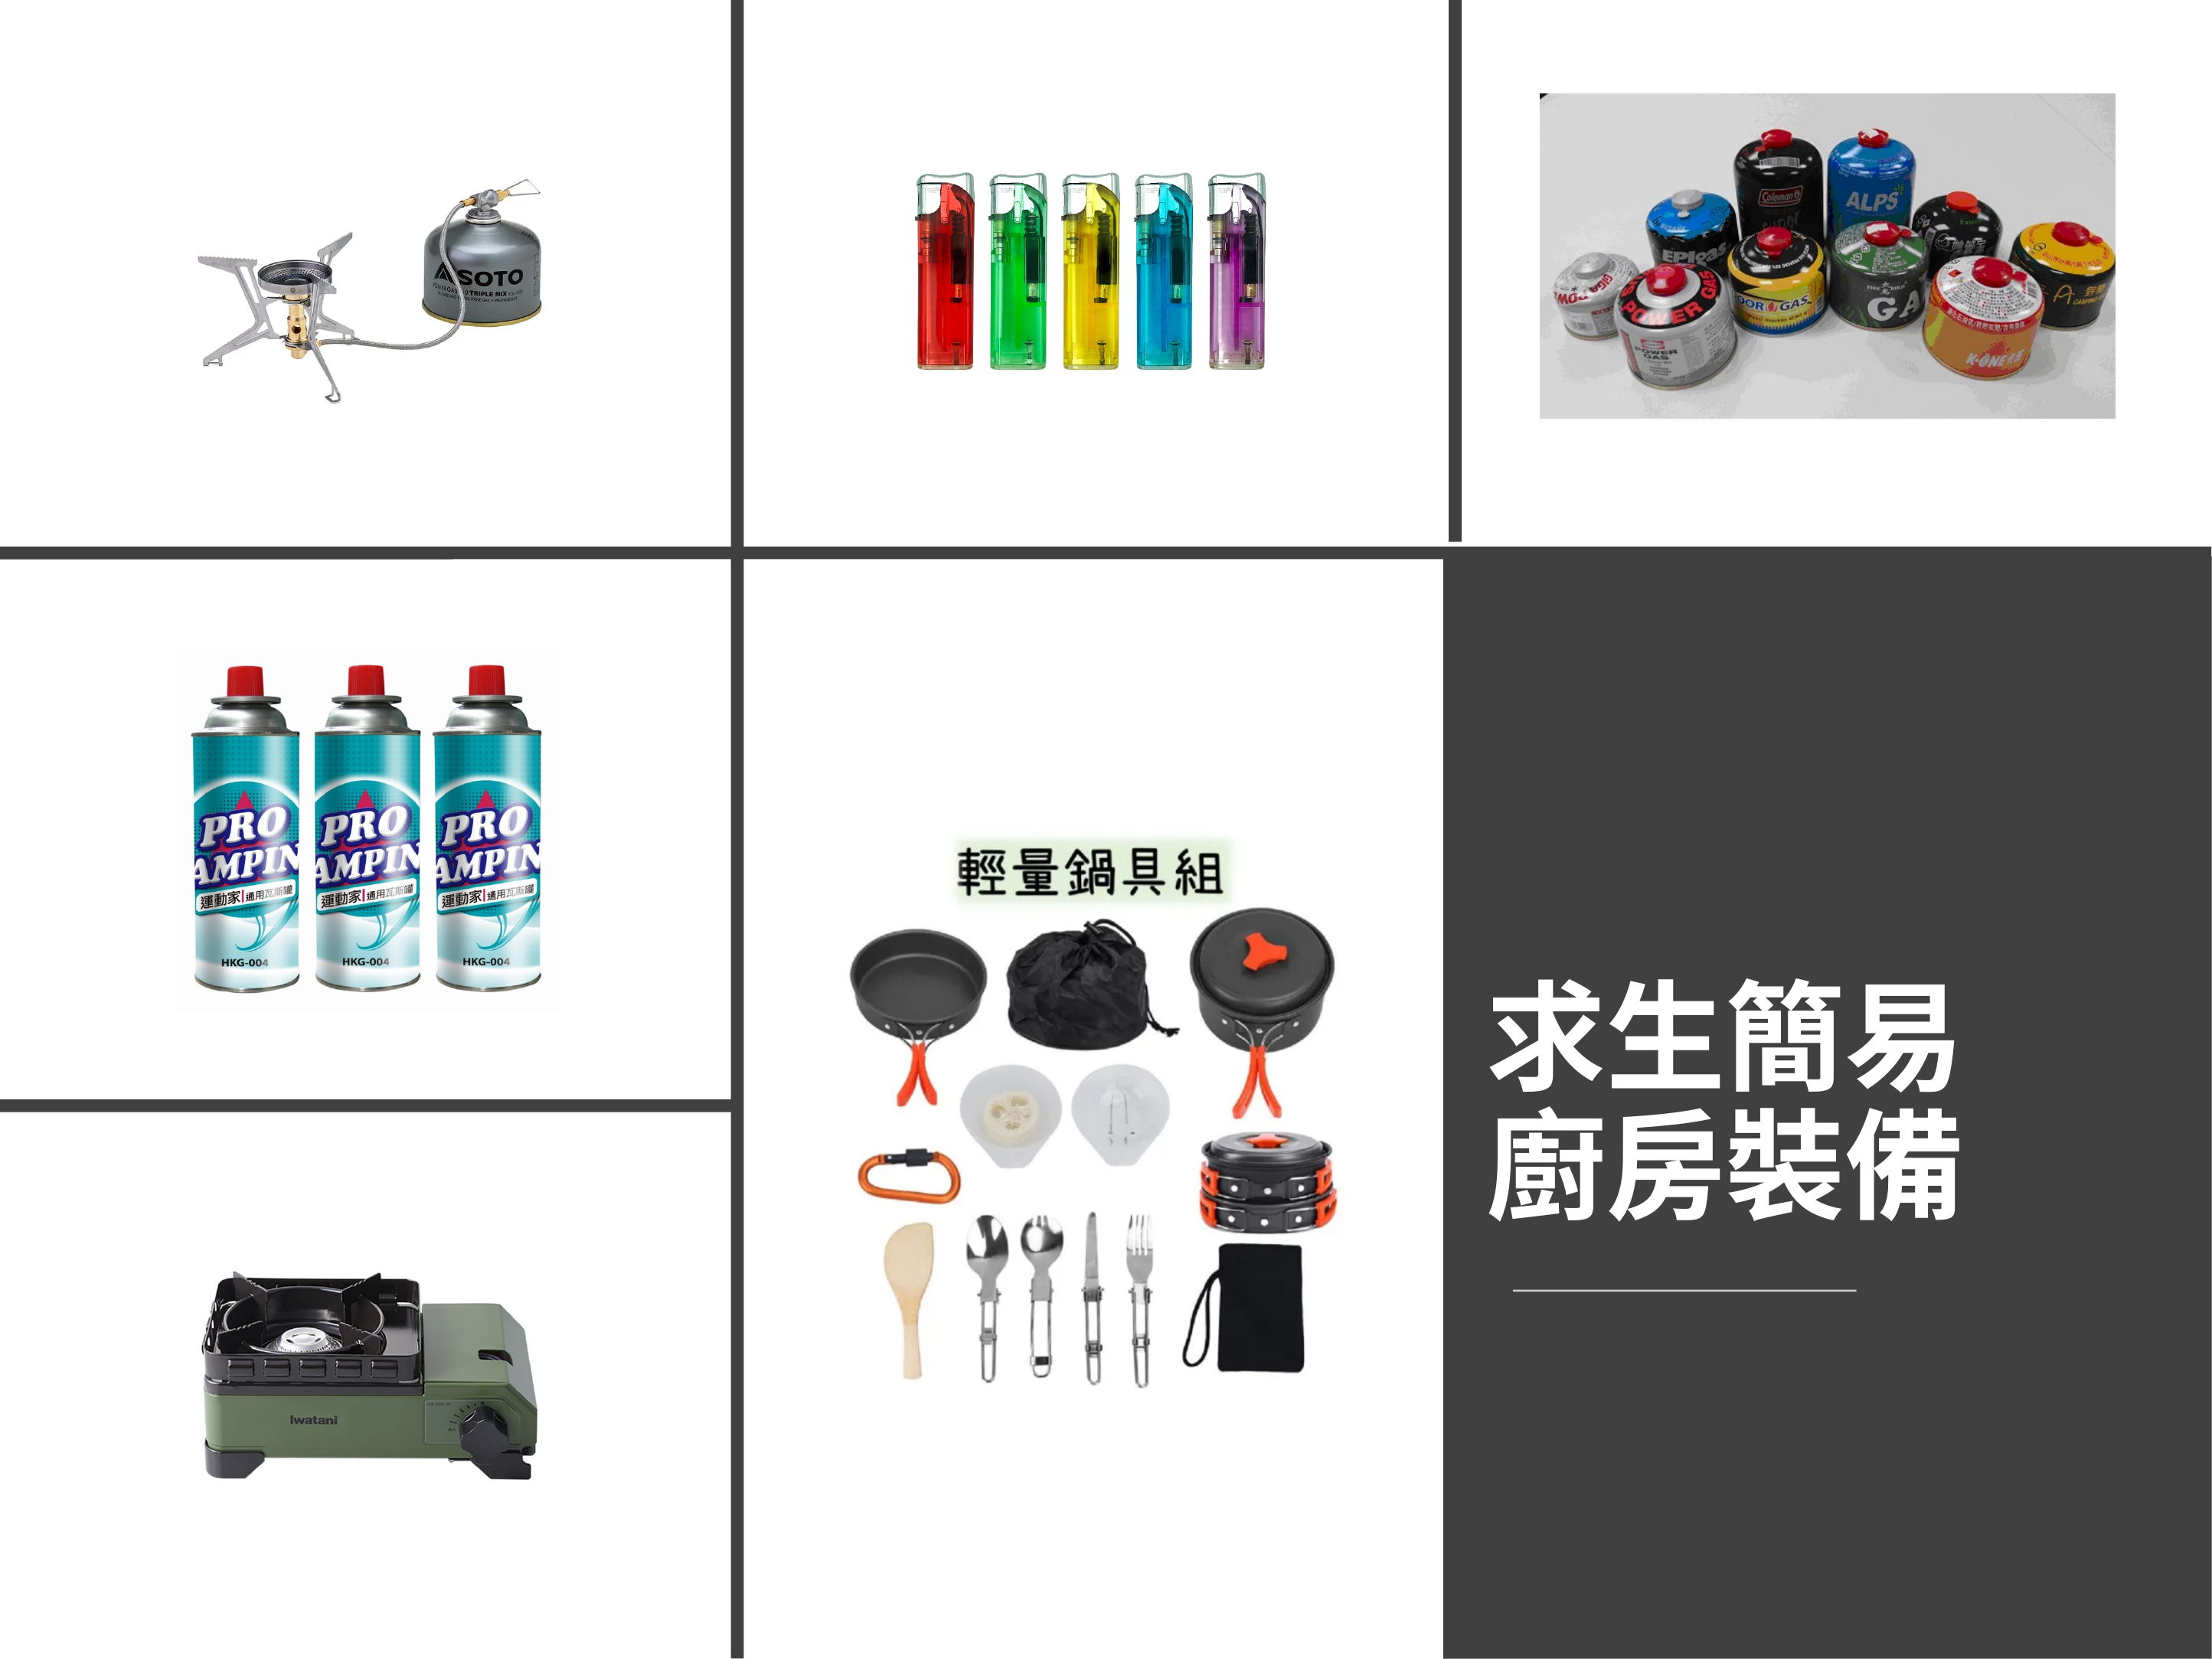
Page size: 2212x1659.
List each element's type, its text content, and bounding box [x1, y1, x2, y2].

picture [807, 818, 1384, 1395]
picture [176, 638, 561, 1023]
picture [1540, 93, 2116, 468]
text_box 求生簡易廚房裝備 [1474, 683, 1990, 1243]
picture [176, 83, 561, 469]
text_box [1443, 560, 2212, 1659]
picture [903, 83, 1278, 459]
picture [177, 1192, 560, 1576]
